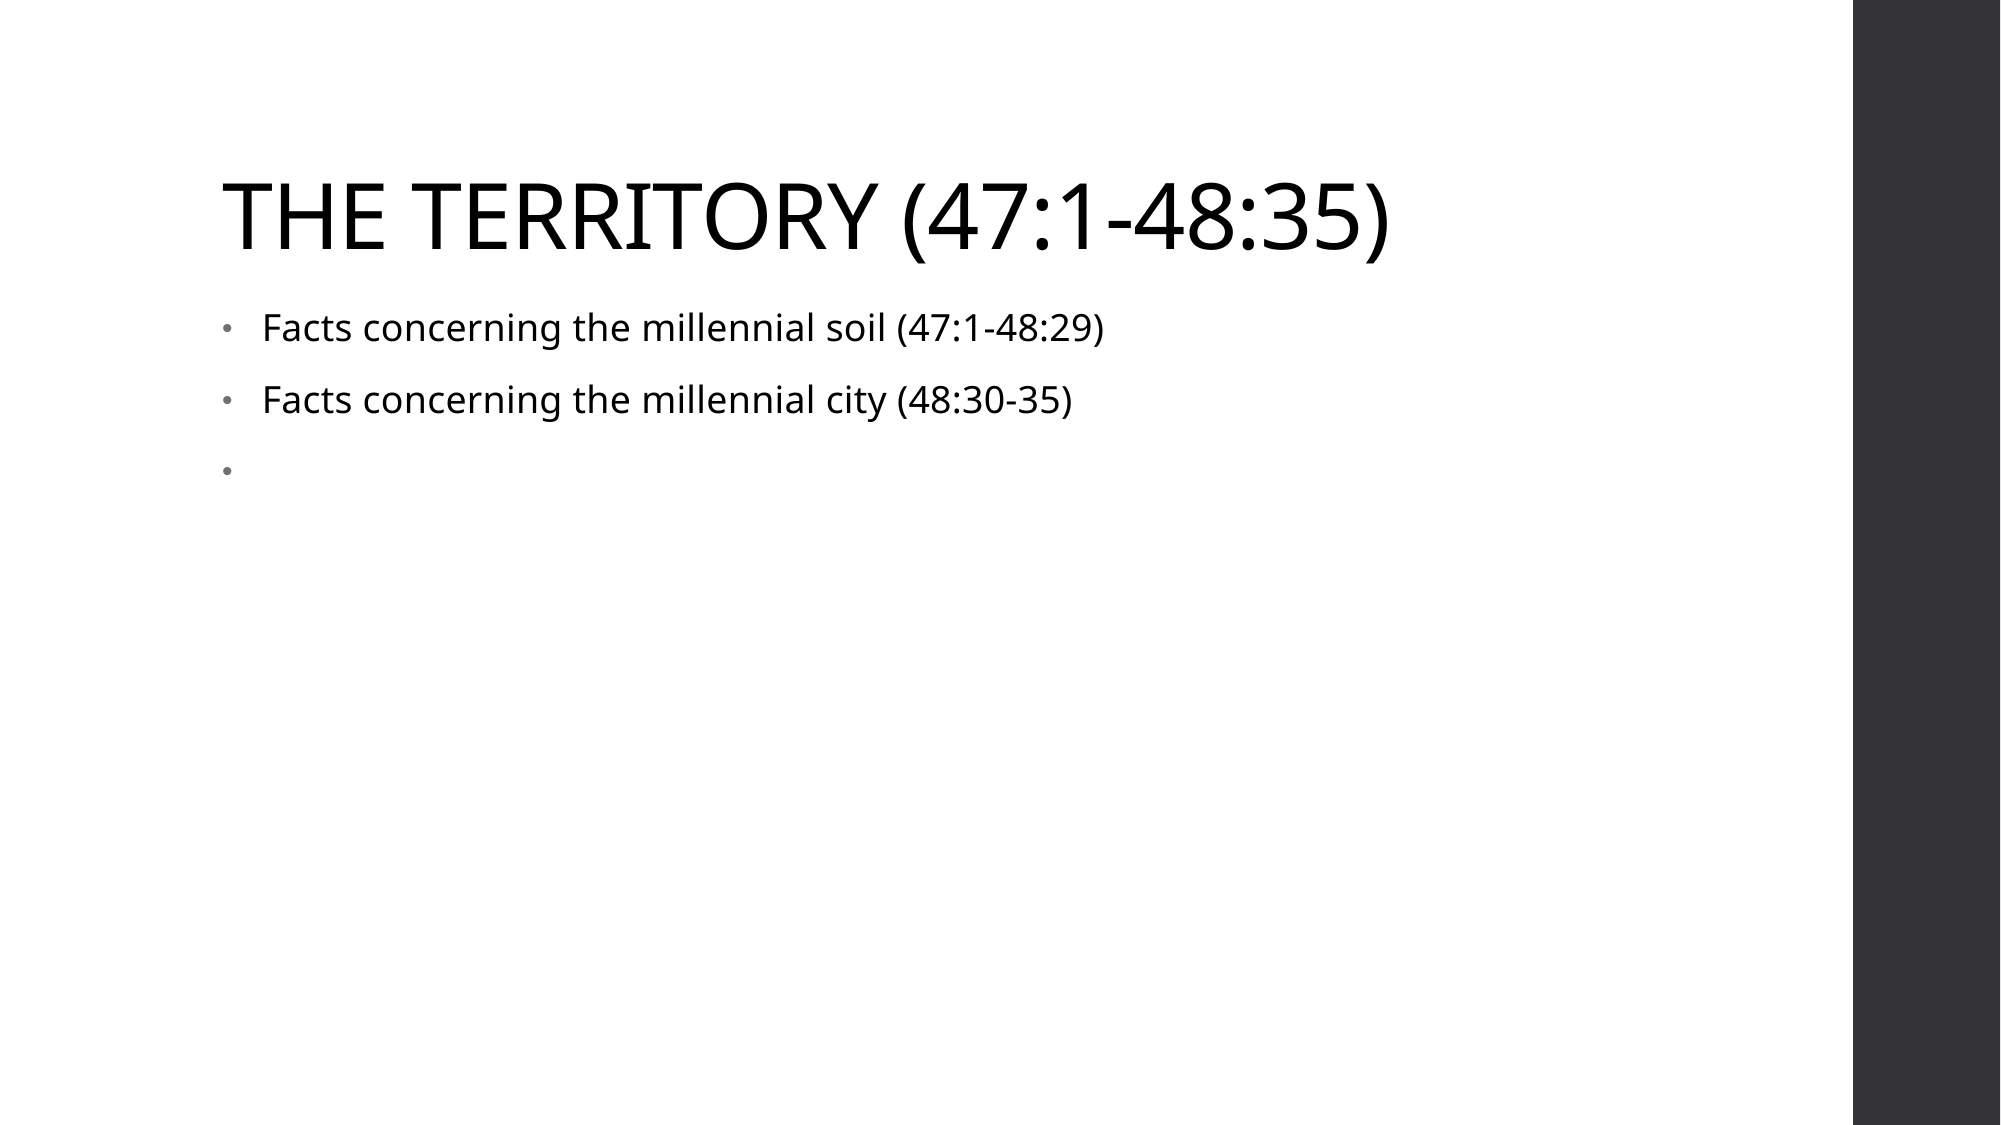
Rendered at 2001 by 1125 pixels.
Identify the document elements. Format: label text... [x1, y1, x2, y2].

title THE TERRITORY (47:1-48:35) [206, 60, 1797, 278]
list Facts concerning the millennial soil (47:1-48:29) Facts concerning the millennial city (48:30-35) [206, 299, 1617, 1014]
